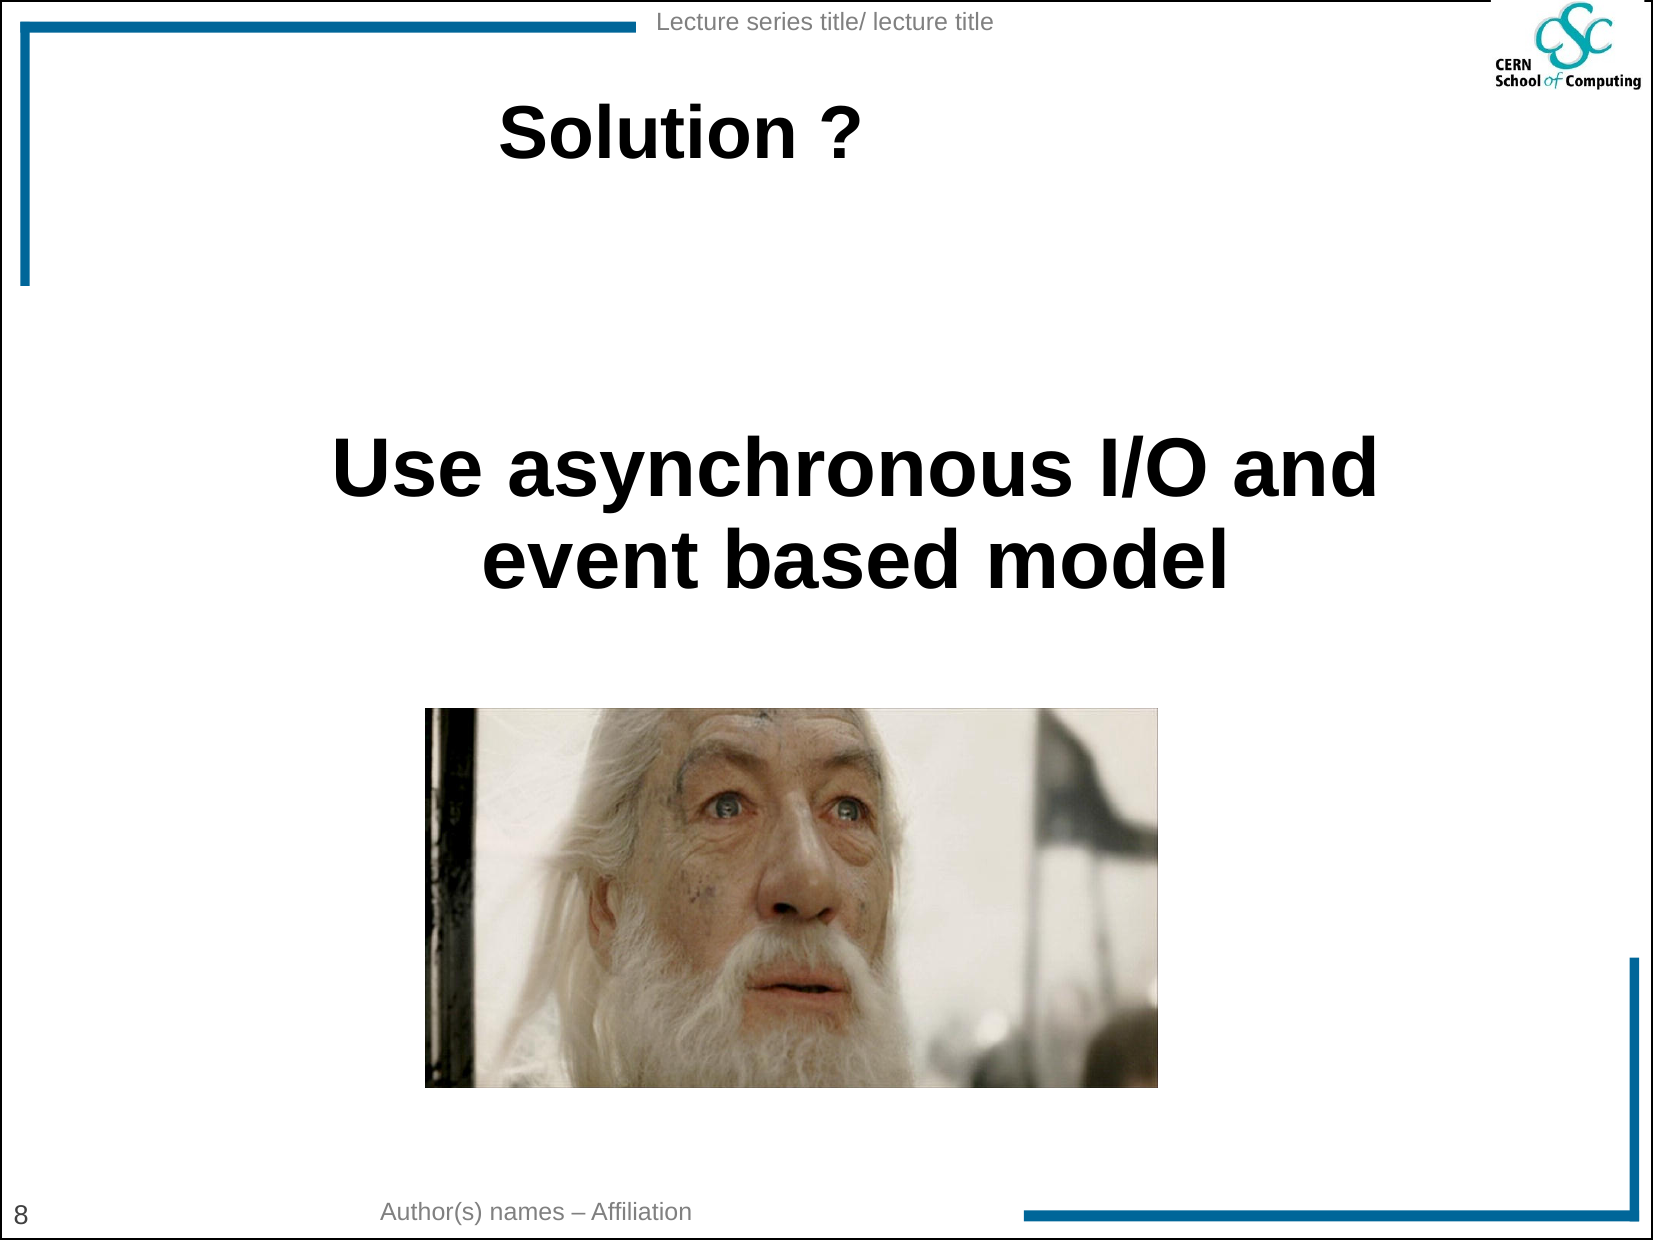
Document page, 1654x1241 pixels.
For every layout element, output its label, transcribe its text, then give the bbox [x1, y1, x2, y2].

text_box Use asynchronous I/O and event based model [259, 413, 1453, 791]
text_box [59, 366, 1583, 1241]
picture [1490, 0, 1645, 90]
text_box Solution ? [484, 82, 1642, 237]
picture [425, 708, 1158, 1088]
